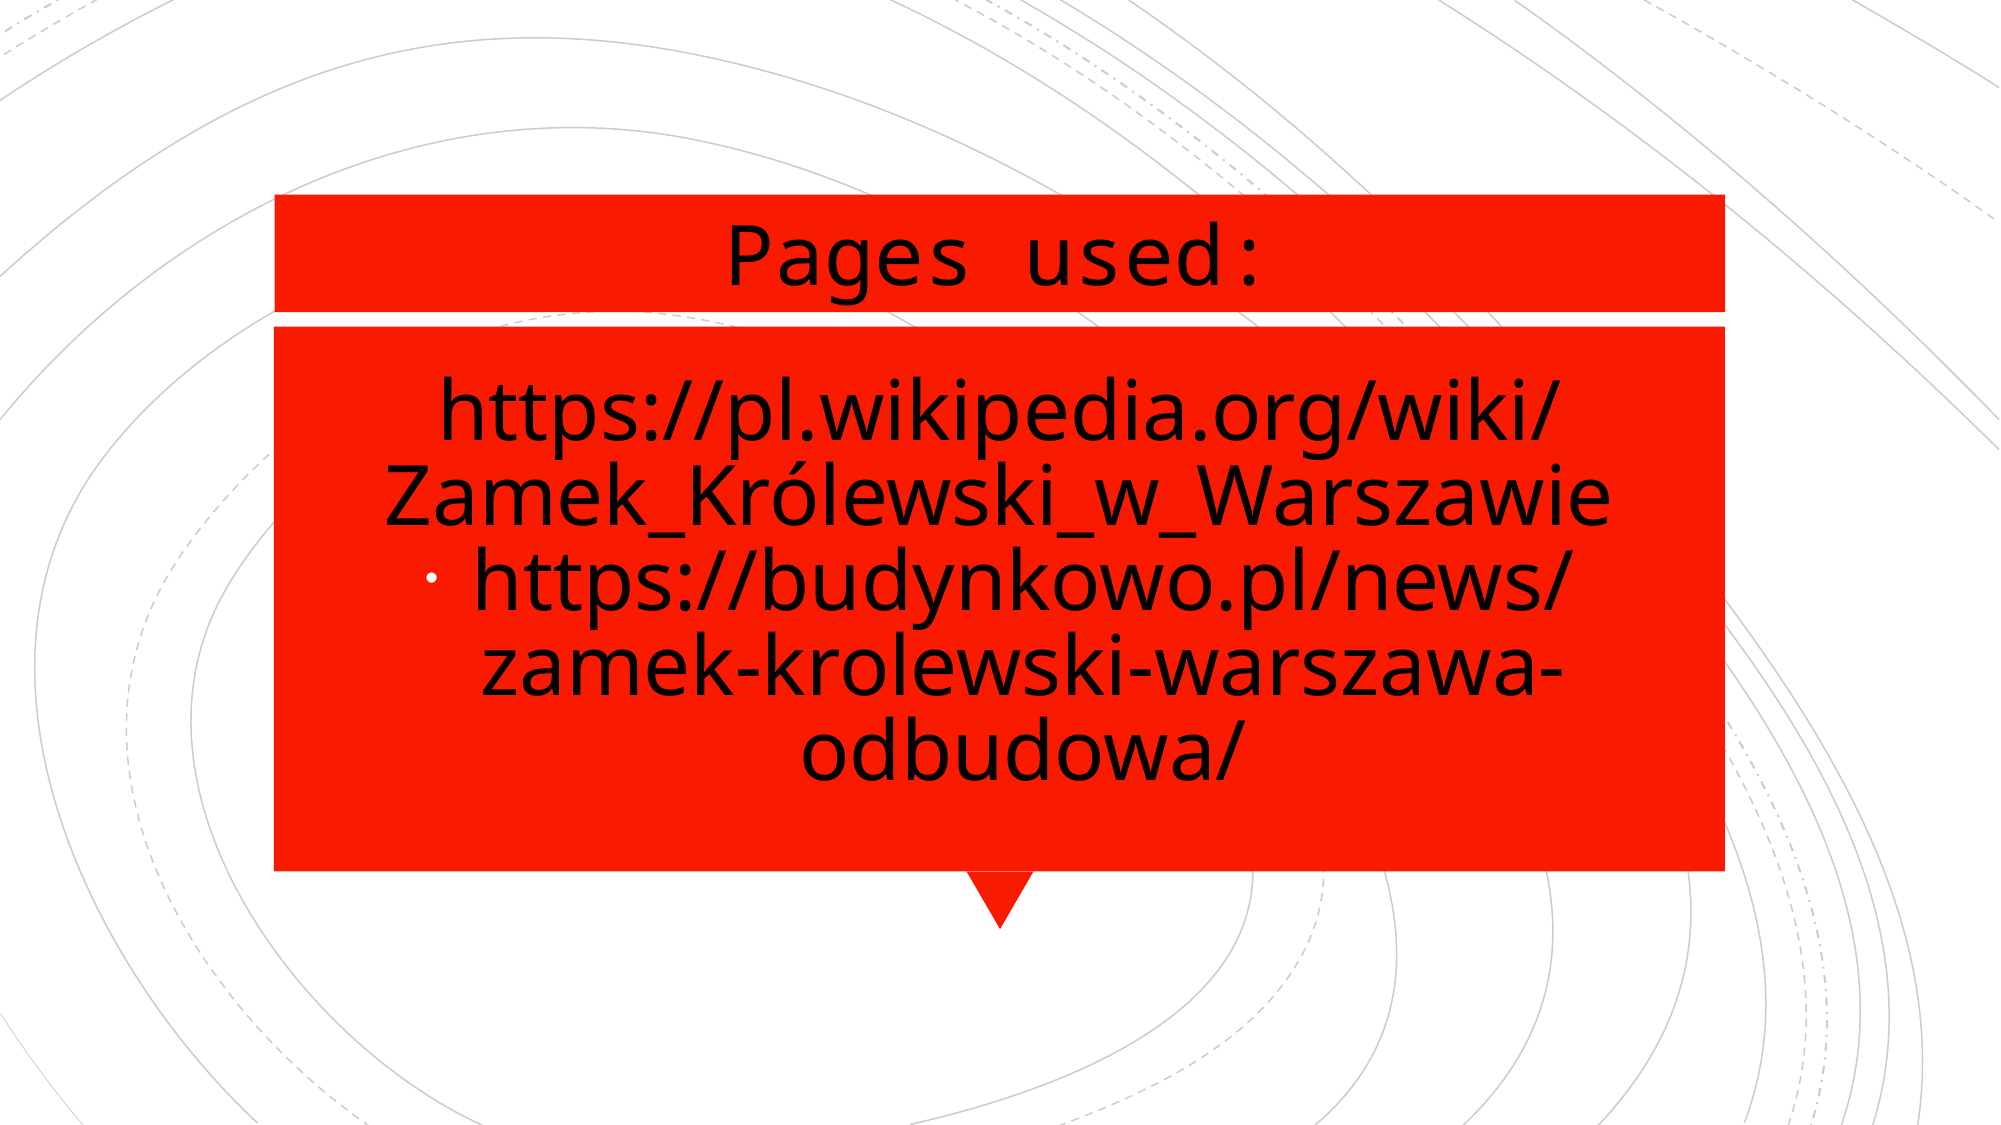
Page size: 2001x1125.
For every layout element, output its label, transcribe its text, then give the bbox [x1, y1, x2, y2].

title Pages used: [288, 210, 1711, 296]
subtitle https://pl.wikipedia.org/wiki/Zamek_Królewski_w_Warszawie https://budynkowo.pl/news/zamek-krolewski-warszawa-odbudowa/ [288, 372, 1712, 858]
